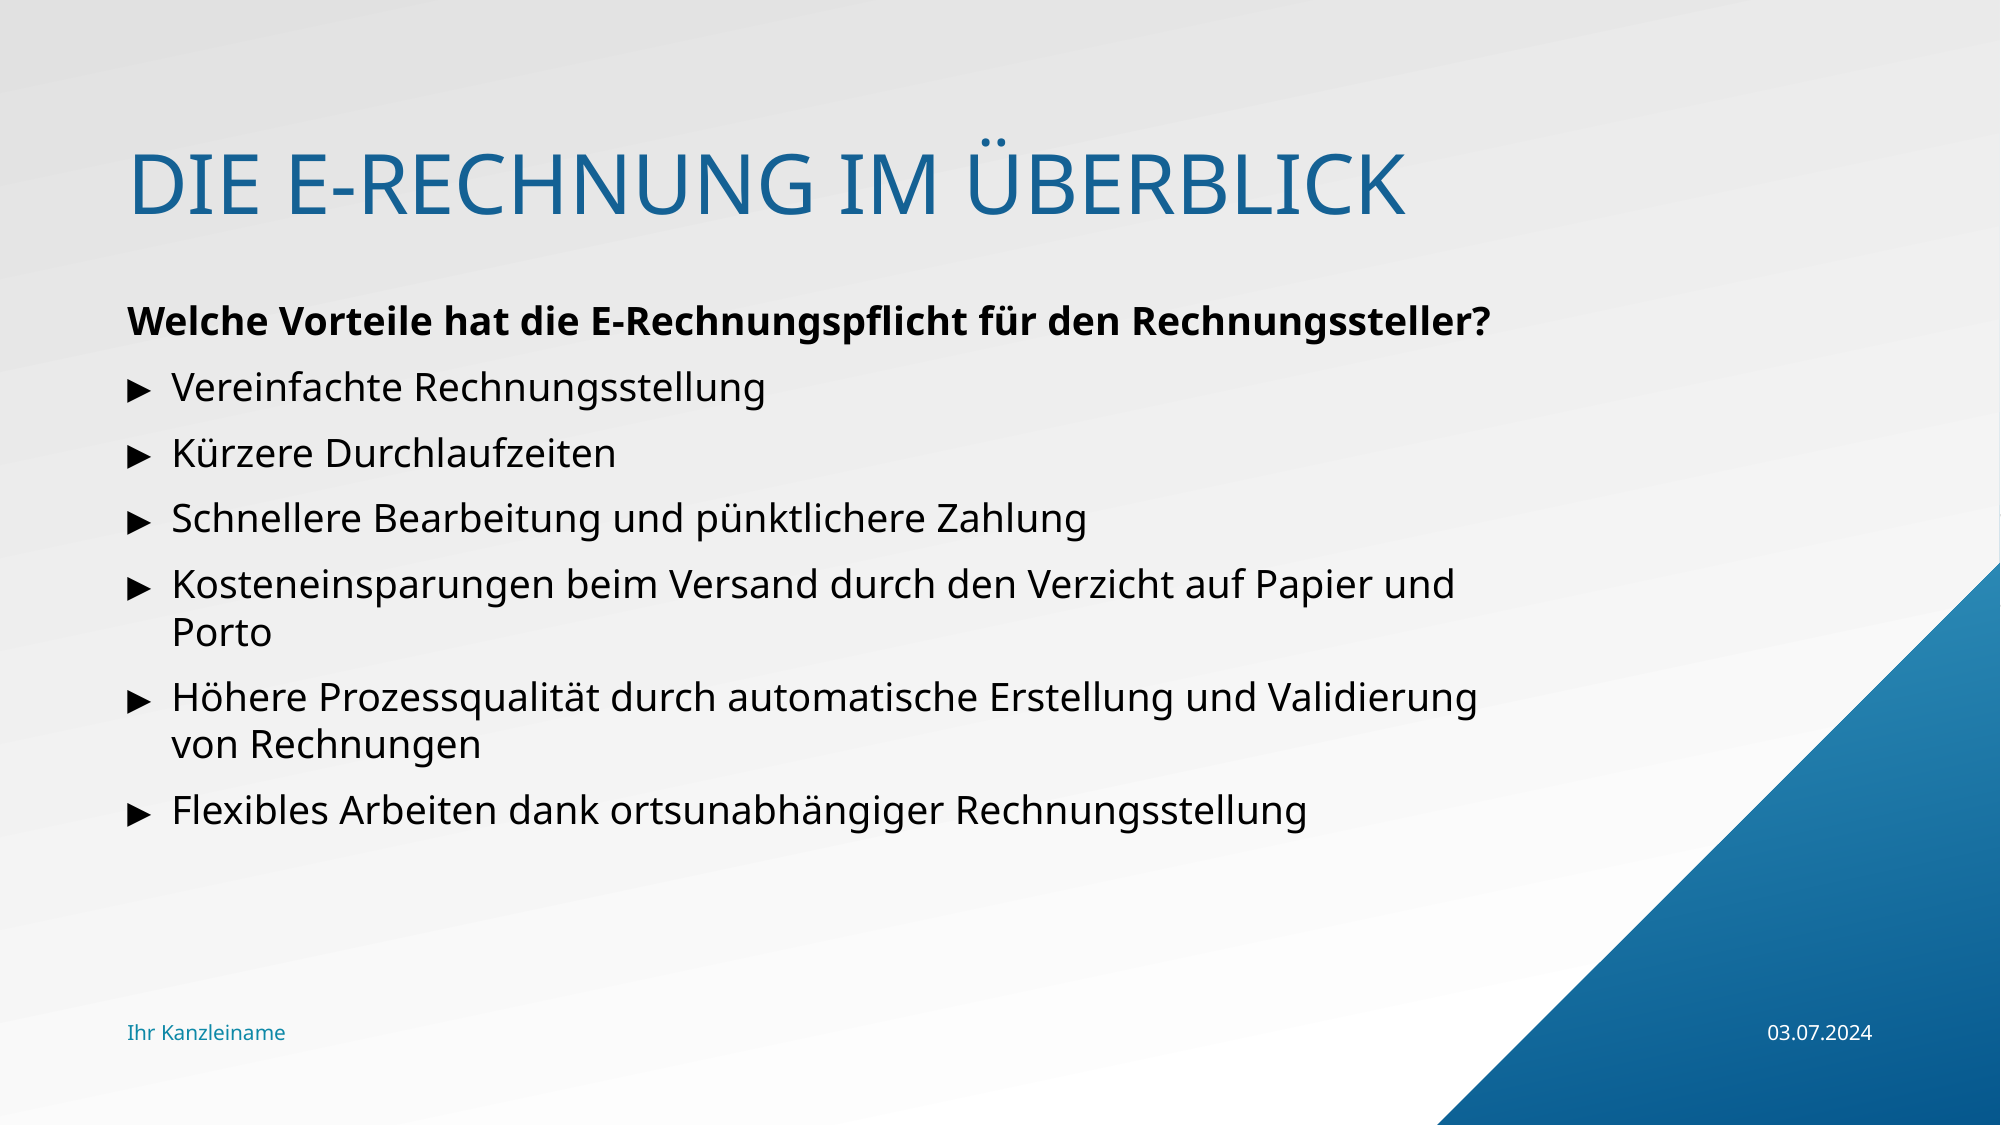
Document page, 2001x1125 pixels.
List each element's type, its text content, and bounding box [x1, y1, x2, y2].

list Welche Vorteile hat die E-Rechnungspflicht für den Rechnungssteller? Vereinfachte Rechnungsstellung Kürzere Durchlaufzeiten Schnellere Bearbeitung und pünktlichere Zahlung Kosteneinsparungen beim Versand durch den Verzicht auf Papier und Porto Höhere Prozessqualität durch automatische Erstellung und Validierung von Rechnungen Flexibles Arbeiten dank ortsunabhängiger Rechnungsstellung [112, 267, 1513, 861]
footer Ihr Kanzleiname [112, 1012, 1350, 1073]
title DIE E-RECHNUNG IM ÜBERBLICK [112, 57, 1513, 267]
text_box [0, 0, 2000, 1125]
slide_number 03.07.2024 [1624, 1012, 1888, 1073]
